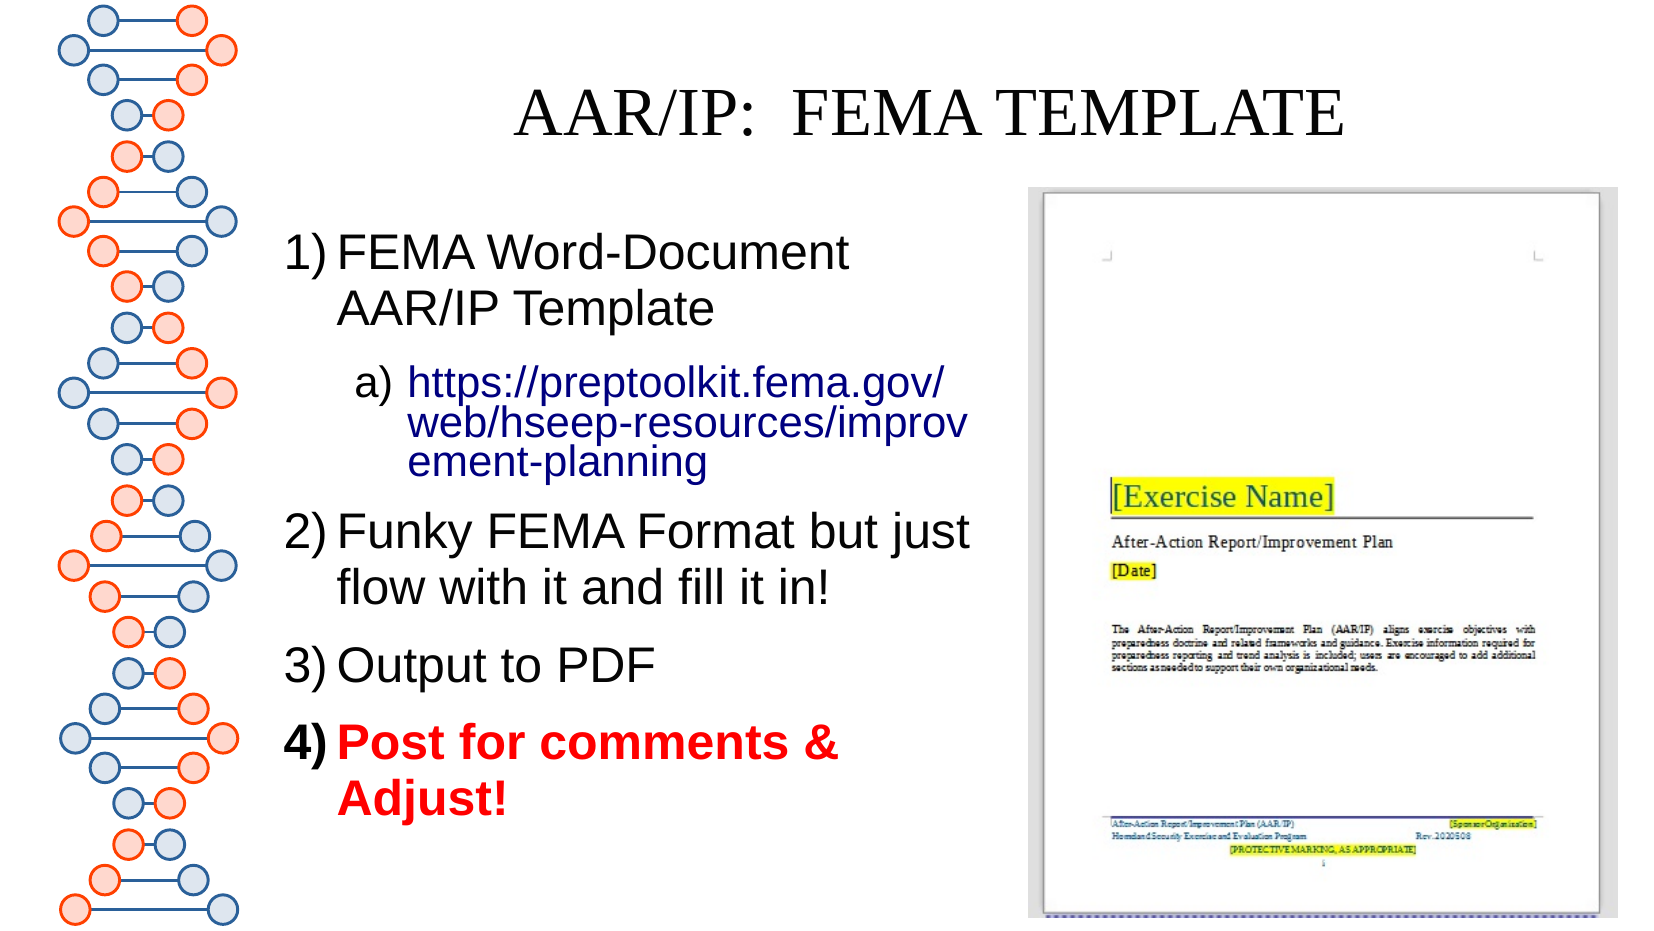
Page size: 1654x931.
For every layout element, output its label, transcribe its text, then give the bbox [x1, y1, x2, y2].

title AAR/IP: FEMA TEMPLATE [265, 35, 1595, 189]
picture [1028, 187, 1618, 918]
list FEMA Word-Document AAR/IP Template https://preptoolkit.fema.gov/web/hseep-resources/improvement-planning Funky FEMA Format but just flow with it and fill it in! Output to PDF Post for comments & Adjust! [265, 224, 976, 764]
